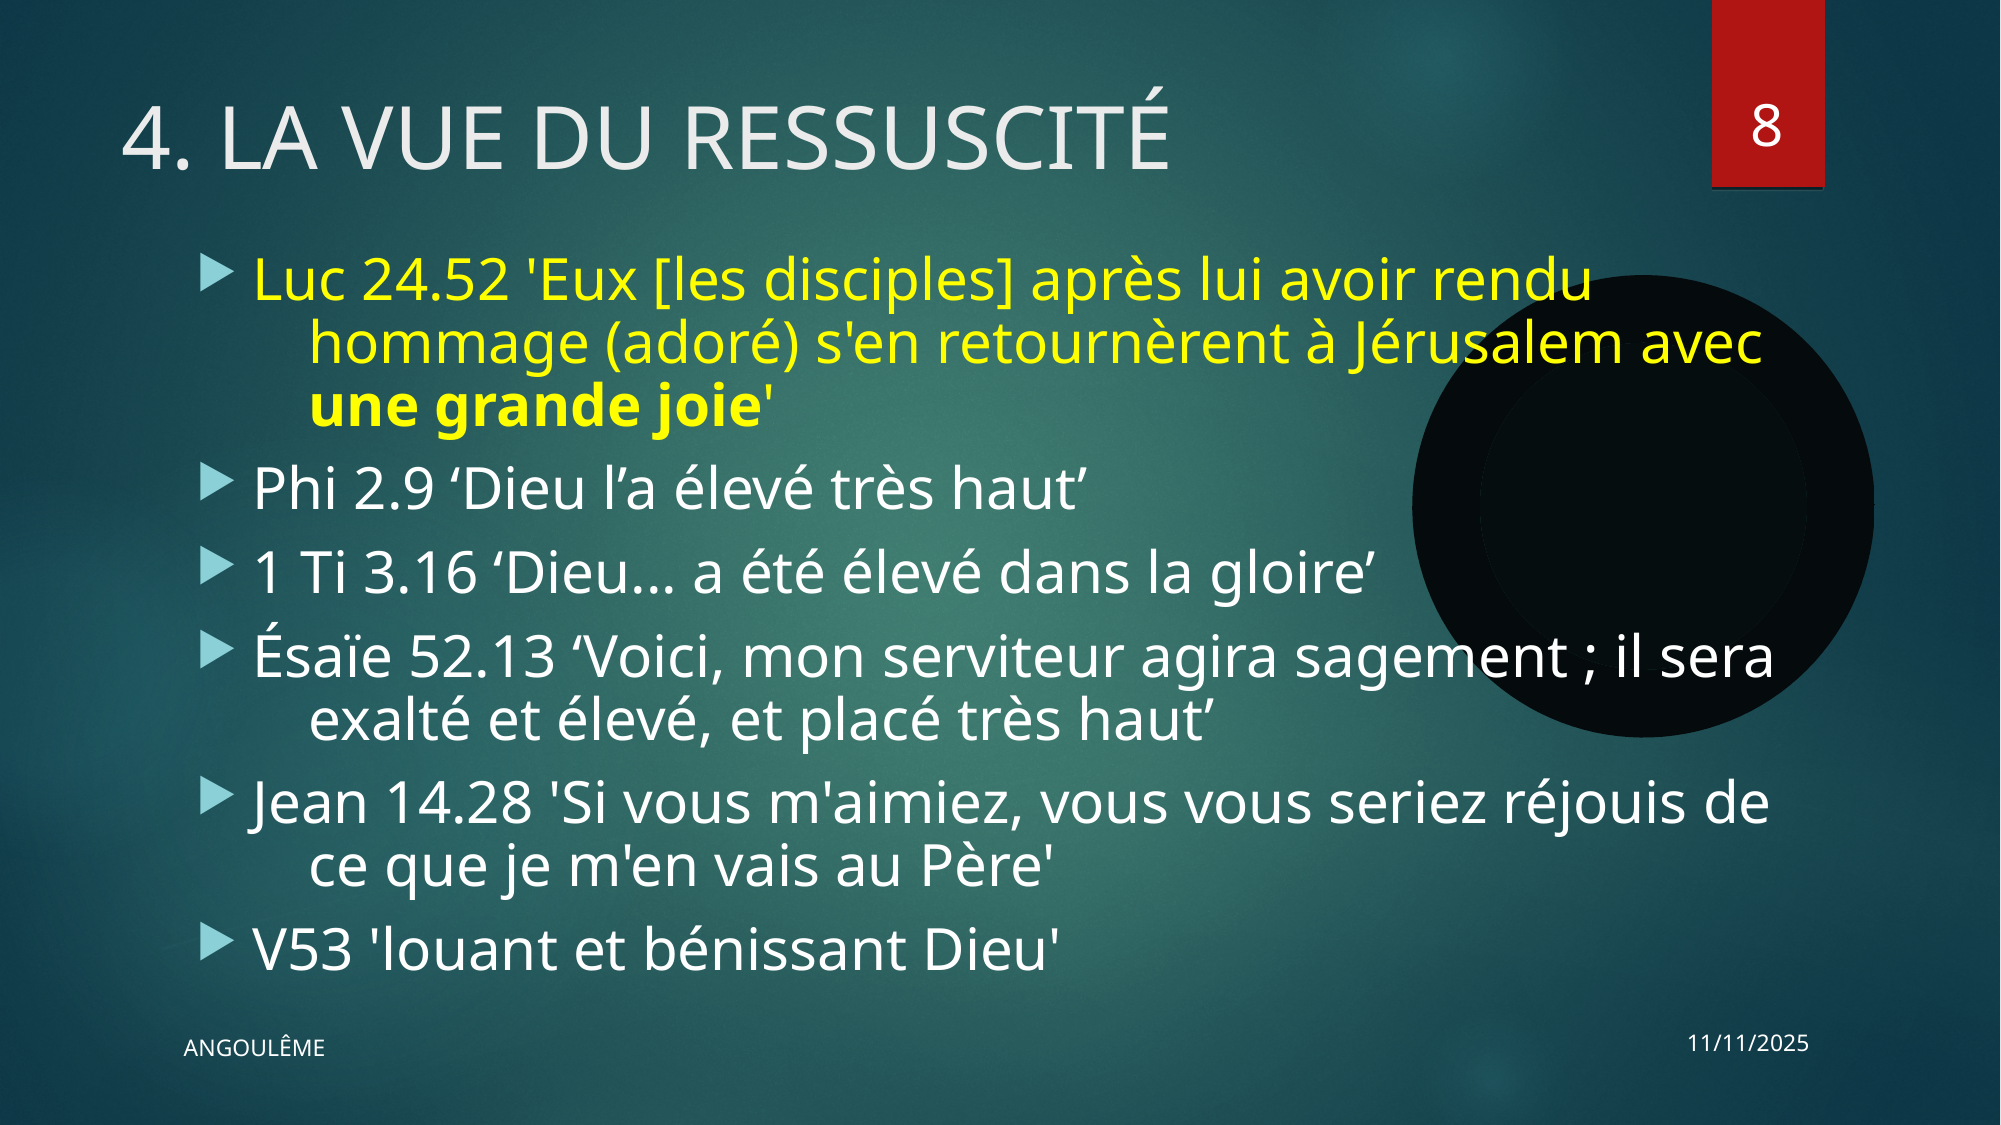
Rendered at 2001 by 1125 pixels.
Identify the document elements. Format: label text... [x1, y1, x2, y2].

text_box ANGOULÊME [168, 1025, 364, 1076]
list Luc 24.52 'Eux [les disciples] après lui avoir rendu hommage (adoré) s'en retournèrent à Jérusalem avec une grande joie' Phi 2.9 ‘Dieu l’a élevé très haut’ 1 Ti 3.16 ‘Dieu... a été élevé dans la gloire’ Ésaïe 52.13 ‘Voici, mon serviteur agira sagement ; il sera exalté et élevé, et placé très haut’ Jean 14.28 'Si vous m'aimiez, vous vous seriez réjouis de ce que je m'en vais au Père' V53 'louant et bénissant Dieu' [181, 242, 1817, 1025]
text_box [1698, 48, 1836, 175]
text_box 11/11/2025 [1671, 1021, 1835, 1072]
title 4. LA VUE DU RESSUSCITÉ [106, 74, 1649, 305]
